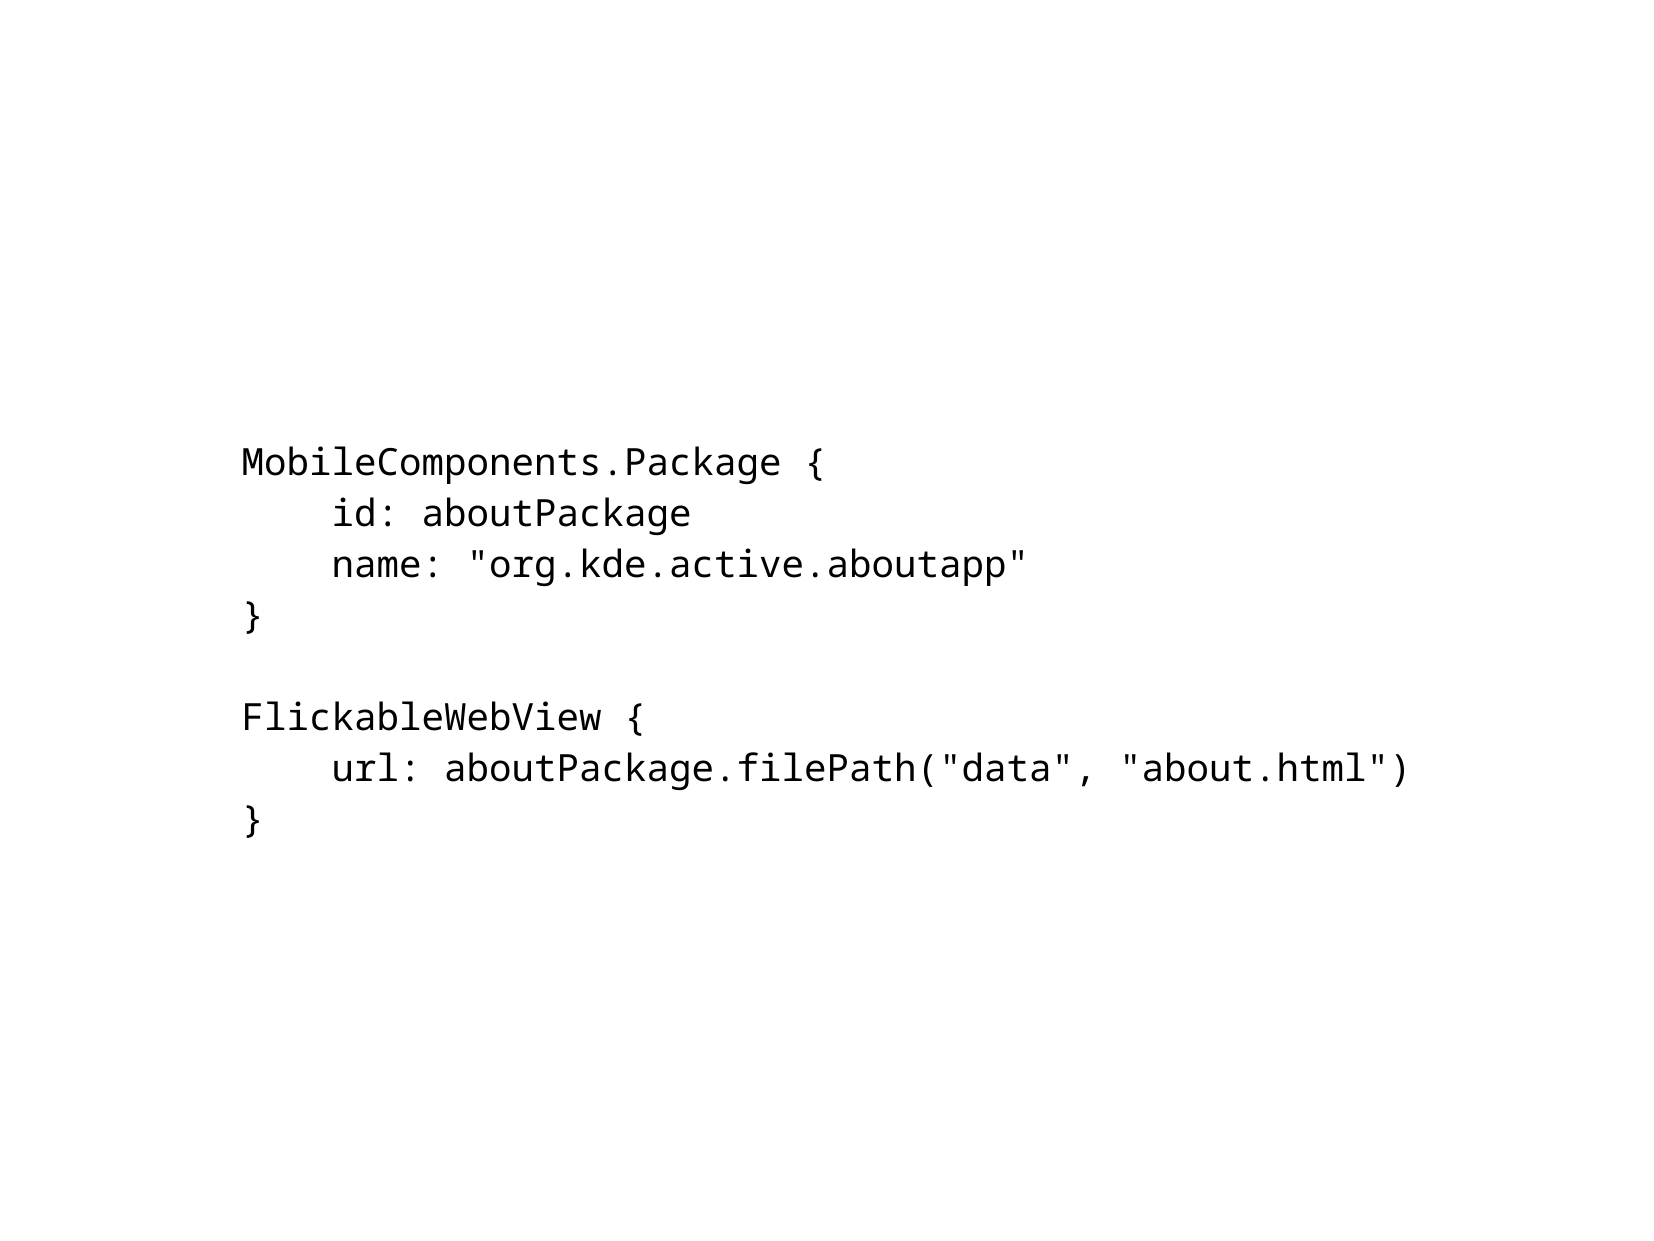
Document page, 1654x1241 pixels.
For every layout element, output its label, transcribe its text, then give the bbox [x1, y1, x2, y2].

text_box MobileComponents.Package { id: aboutPackage name: "org.kde.active.aboutapp" } FlickableWebView { url: aboutPackage.filePath("data", "about.html") } [226, 427, 1427, 813]
